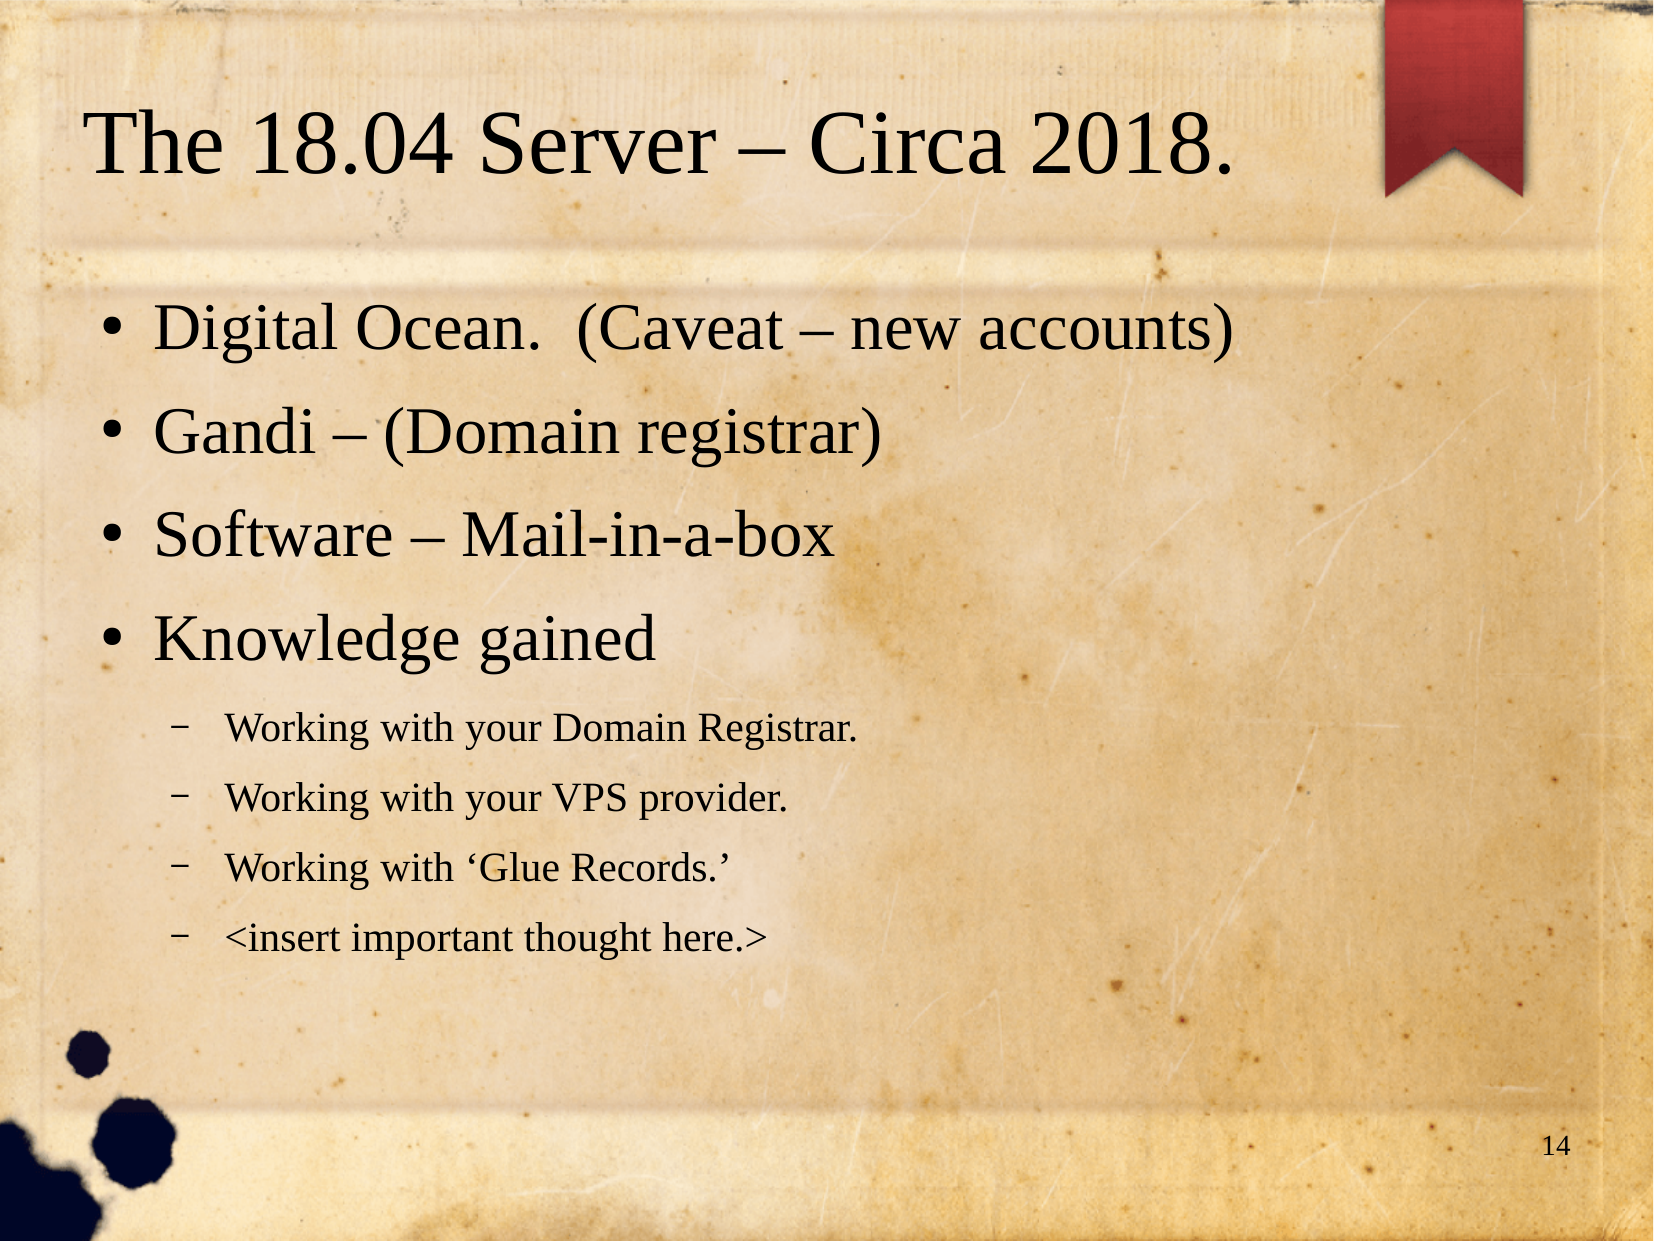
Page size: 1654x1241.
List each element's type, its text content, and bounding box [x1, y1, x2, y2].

title The 18.04 Server – Circa 2018. [82, 49, 1347, 237]
picture [0, 0, 1654, 1241]
list Digital Ocean. (Caveat – new accounts) Gandi – (Domain registrar) Software – Mail-in-a-box Knowledge gained Working with your Domain Registrar. Working with your VPS provider. Working with ‘Glue Records.’ <insert important thought here.> [82, 290, 1538, 1010]
